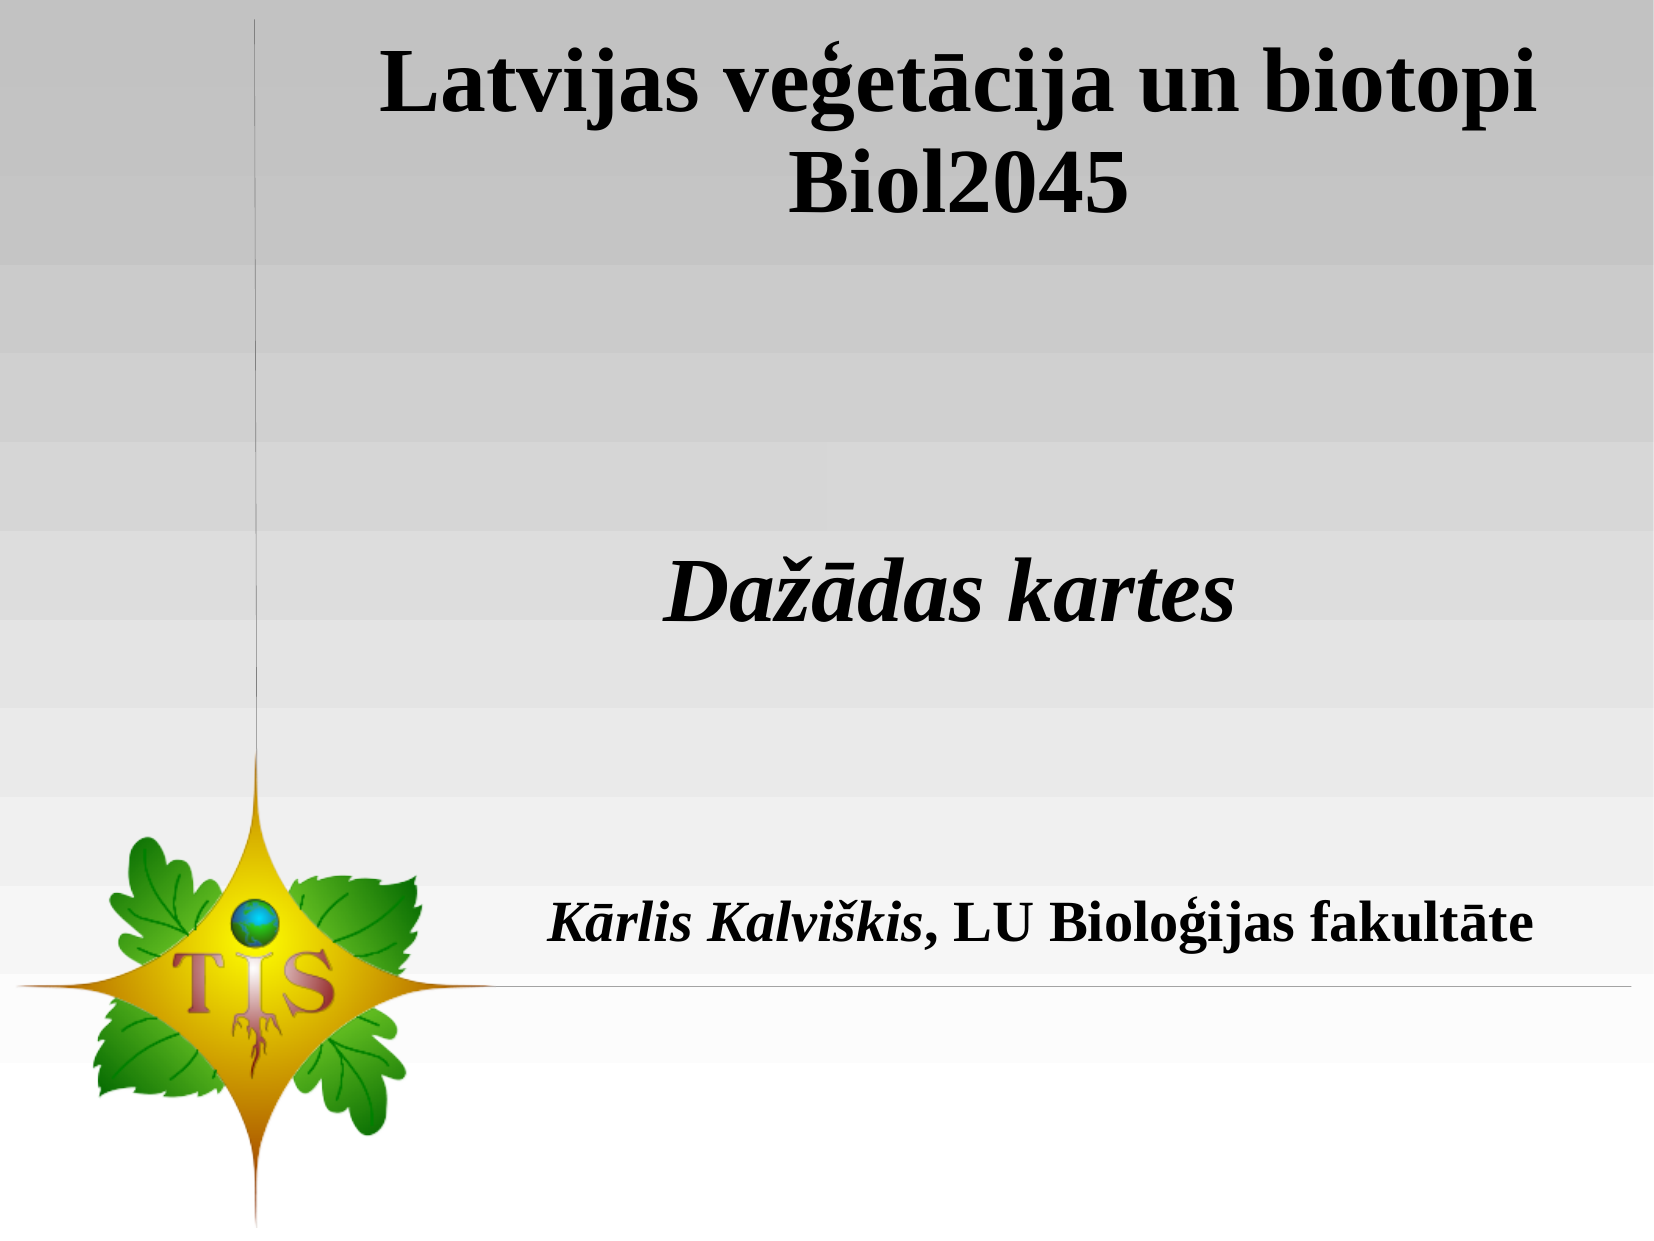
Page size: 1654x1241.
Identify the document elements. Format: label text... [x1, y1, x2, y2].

title Dažādas kartes [295, 324, 1607, 857]
picture [0, 0, 1654, 1241]
